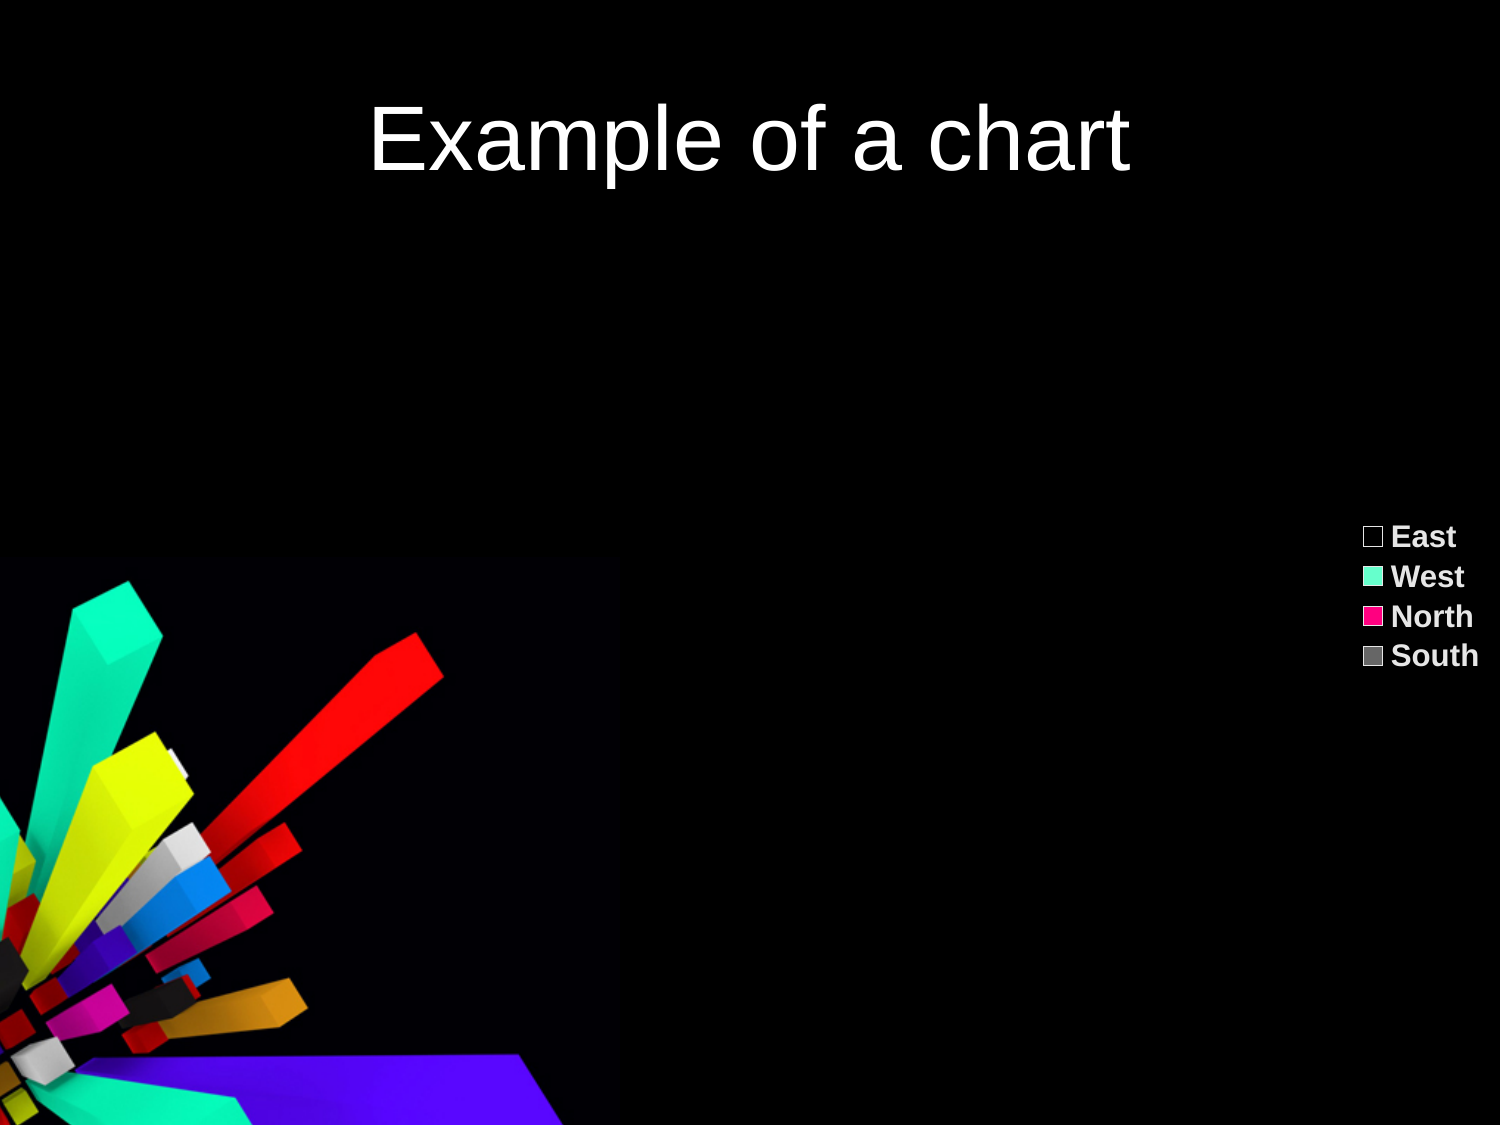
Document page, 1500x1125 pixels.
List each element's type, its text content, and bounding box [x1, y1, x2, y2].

chart [505, 287, 1500, 905]
title Example of a chart [75, 45, 1426, 233]
picture [0, 557, 621, 1125]
